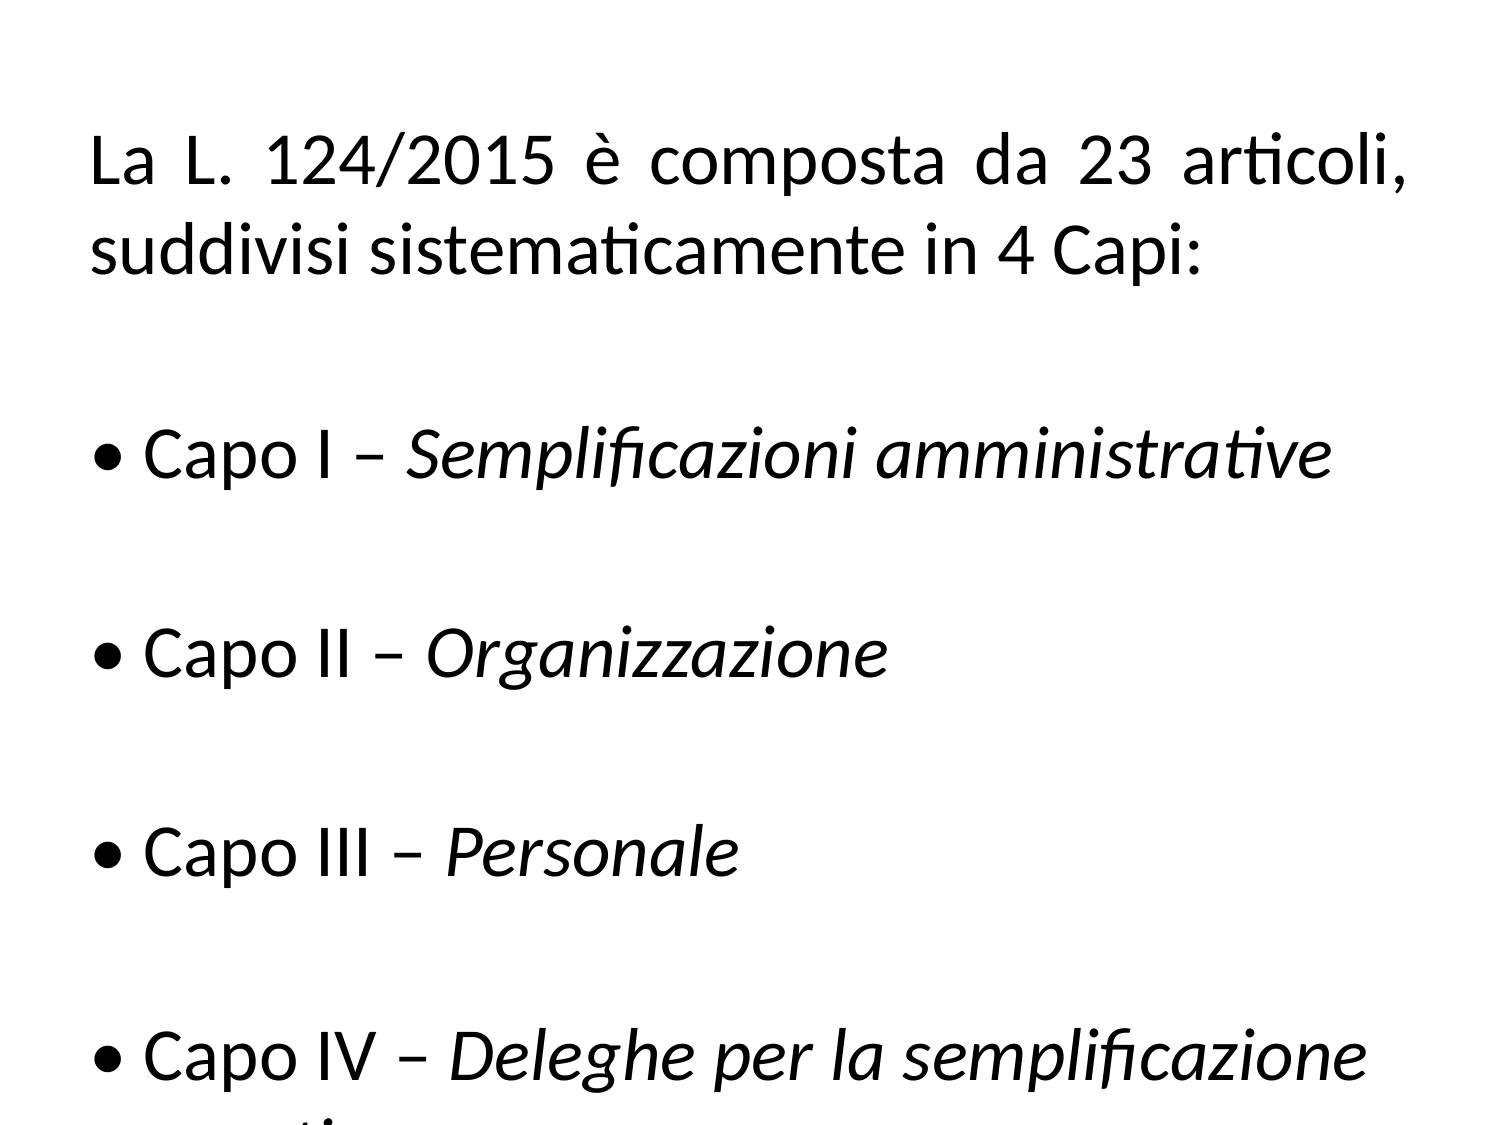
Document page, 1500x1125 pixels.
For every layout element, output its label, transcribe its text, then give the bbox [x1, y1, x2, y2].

list La L. 124/2015 è composta da 23 articoli, suddivisi sistematicamente in 4 Capi: • Capo I – Semplificazioni amministrative • Capo II – Organizzazione • Capo III – Personale • Capo IV – Deleghe per la semplificazione normativa [75, 101, 1425, 1005]
